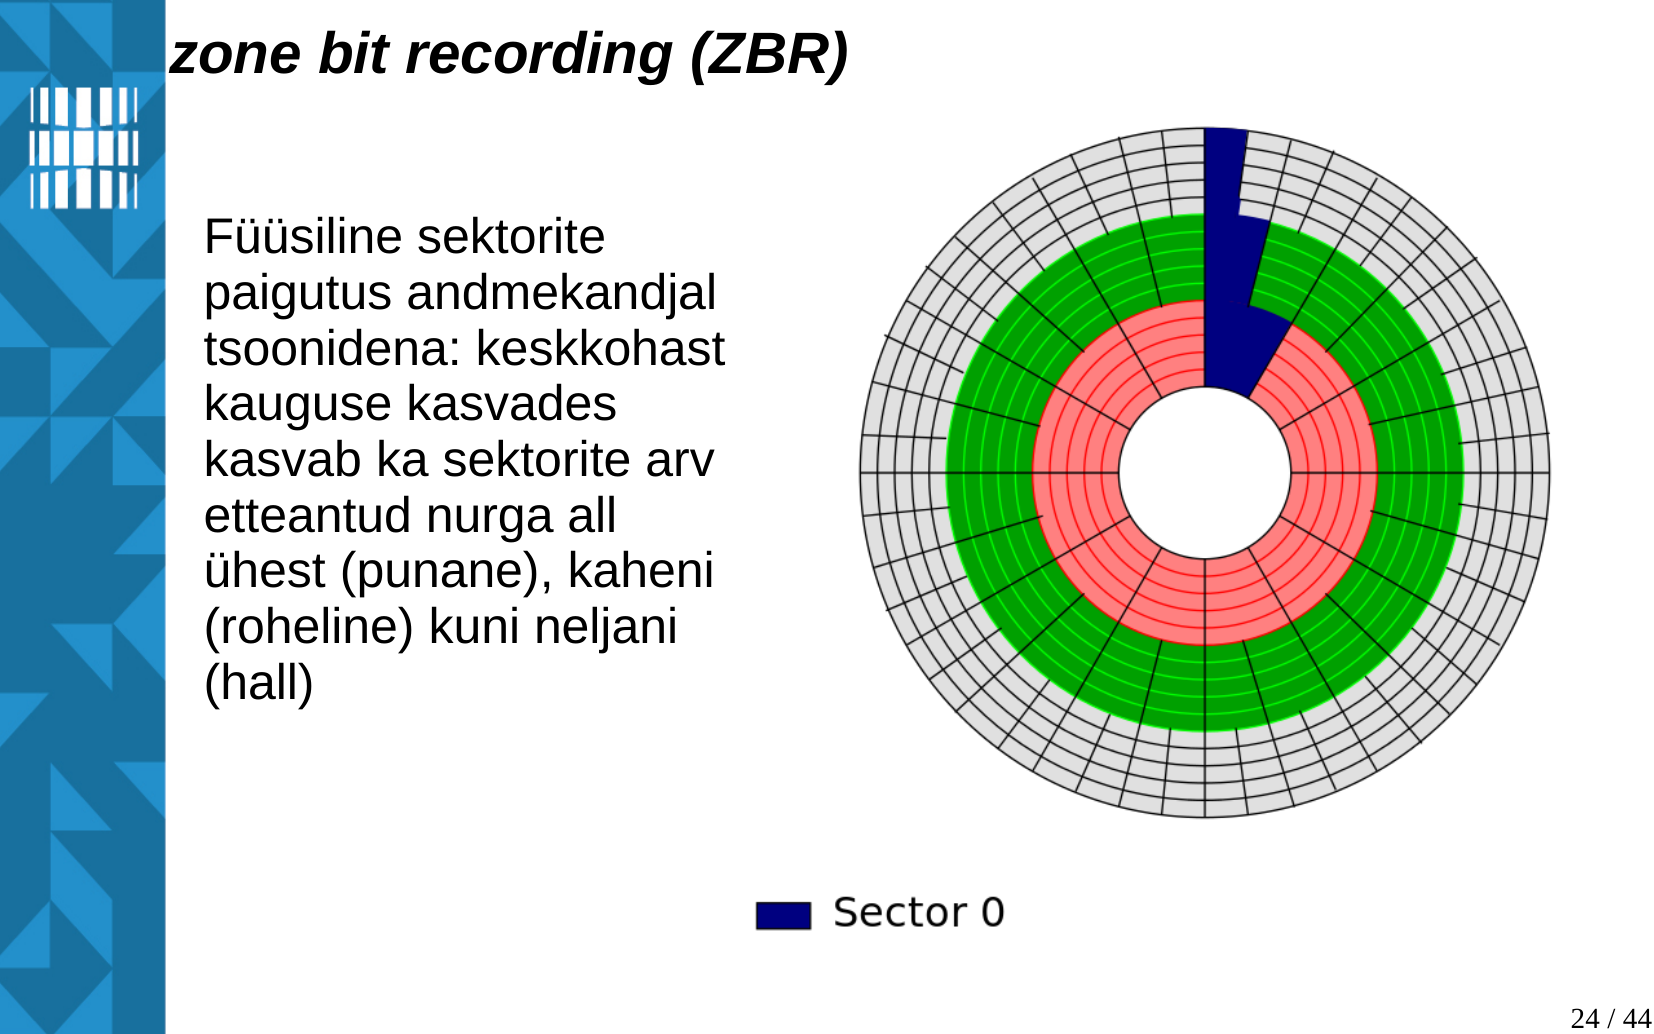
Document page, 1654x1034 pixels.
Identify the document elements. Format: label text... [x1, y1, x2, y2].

text_box Füüsiline sektorite paigutus andmekandjal tsoonidena: keskkohast kauguse kasvades kasvab ka sektorite arv etteantud nurga all ühest (punane), kaheni (roheline) kuni neljani (hall) [188, 200, 745, 853]
title zone bit recording (ZBR) [169, 11, 1571, 95]
picture [744, 106, 1583, 957]
